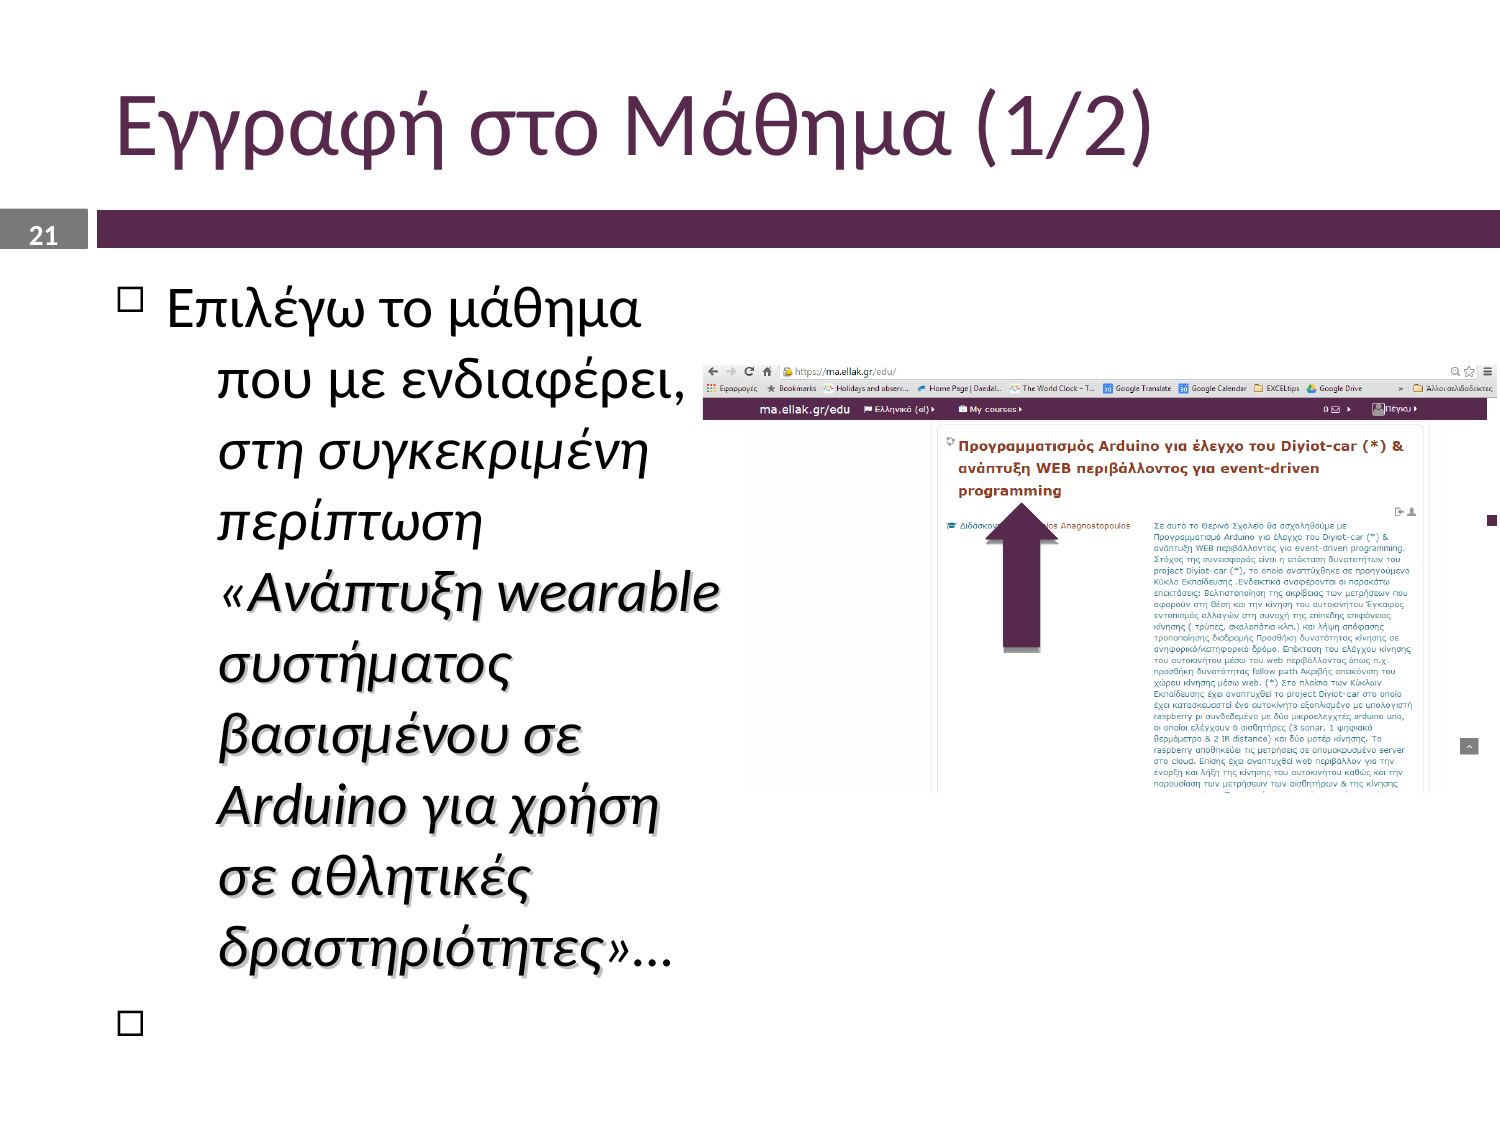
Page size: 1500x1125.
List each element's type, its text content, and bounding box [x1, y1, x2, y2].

title Εγγραφή στο Μάθημα (1/2) [99, 37, 1438, 201]
text_box [0, 208, 88, 249]
picture [738, 365, 1497, 793]
list Επιλέγω το μάθημα που με ενδιαφέρει, στη συγκεκριμένη περίπτωση «Ανάπτυξη wearable συστήματος βασισμένου σε Arduino για χρήση σε αθλητικές δραστηριότητες»… [99, 260, 738, 1011]
text_box [986, 503, 1058, 647]
